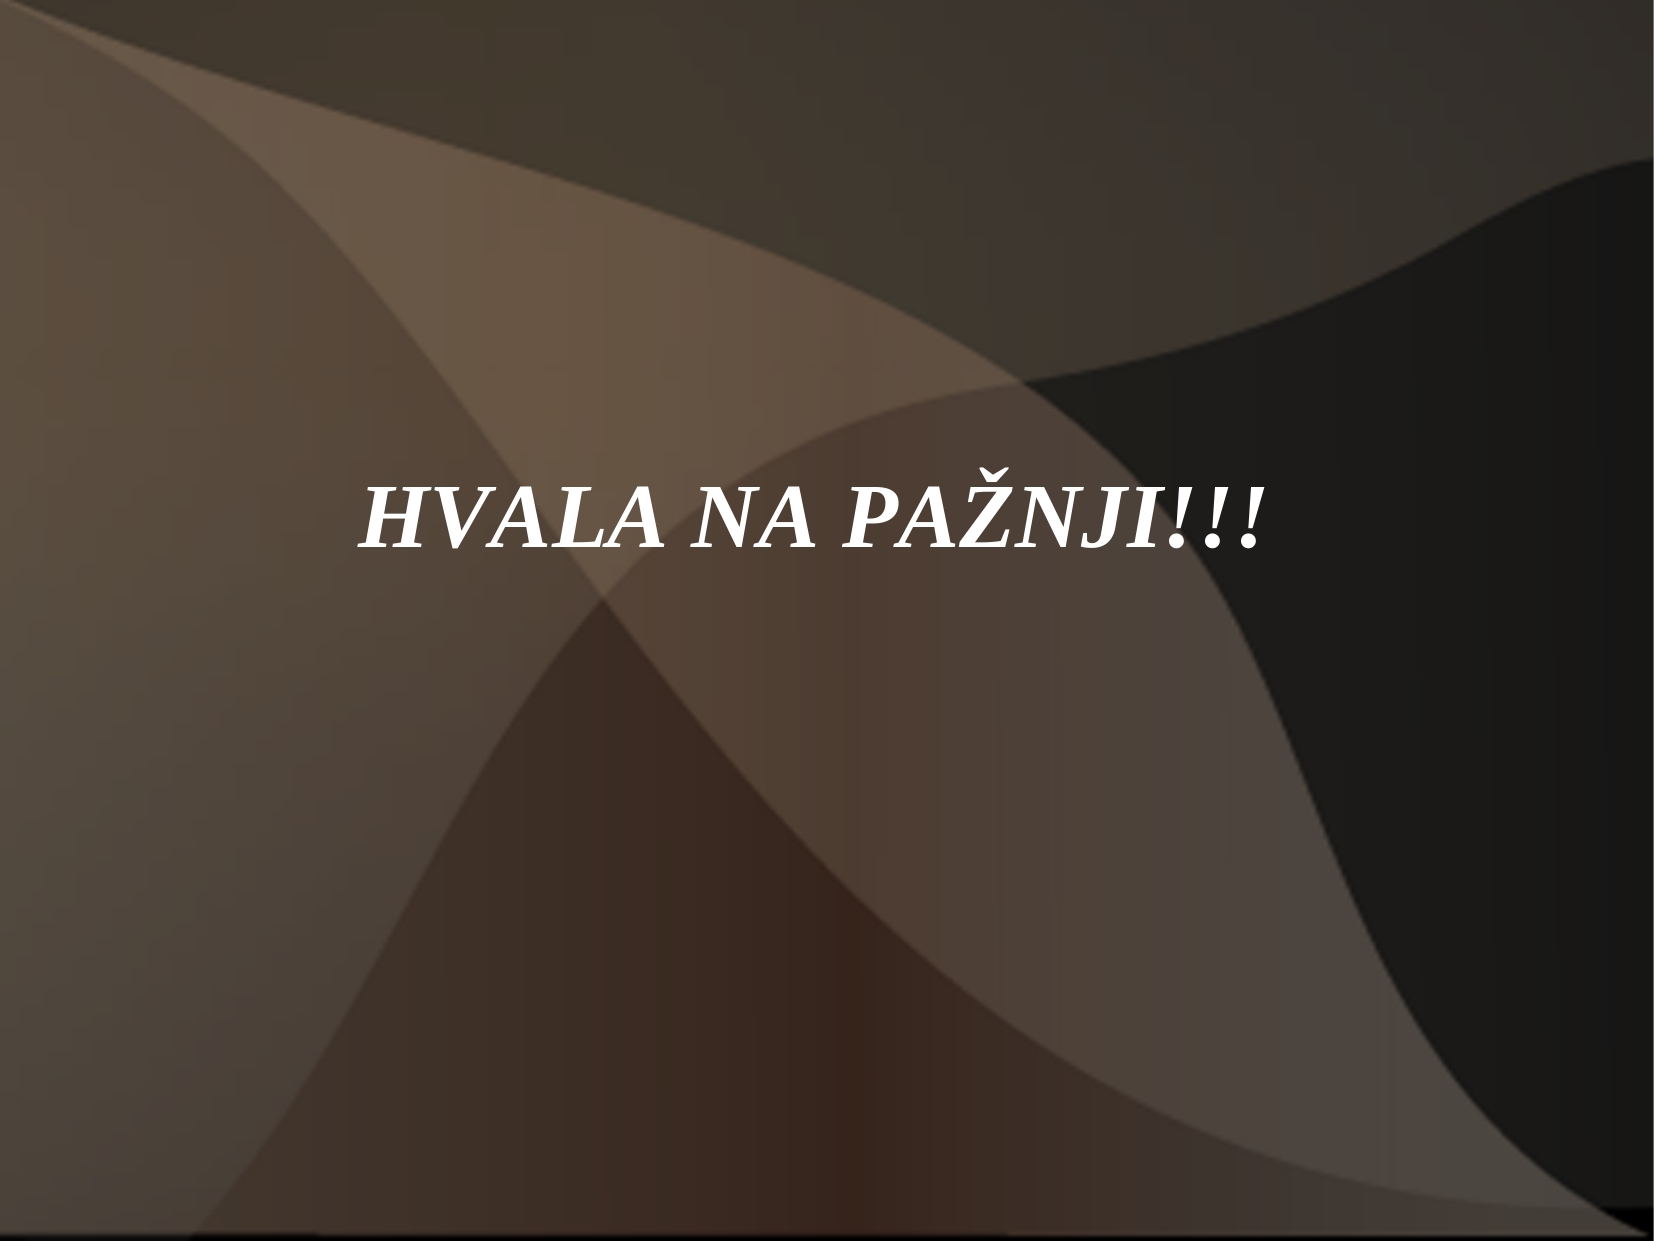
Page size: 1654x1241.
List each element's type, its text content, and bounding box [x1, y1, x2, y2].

title HVALA NA PAŽNJI!!! [70, 413, 1560, 621]
picture [0, 0, 1654, 1241]
